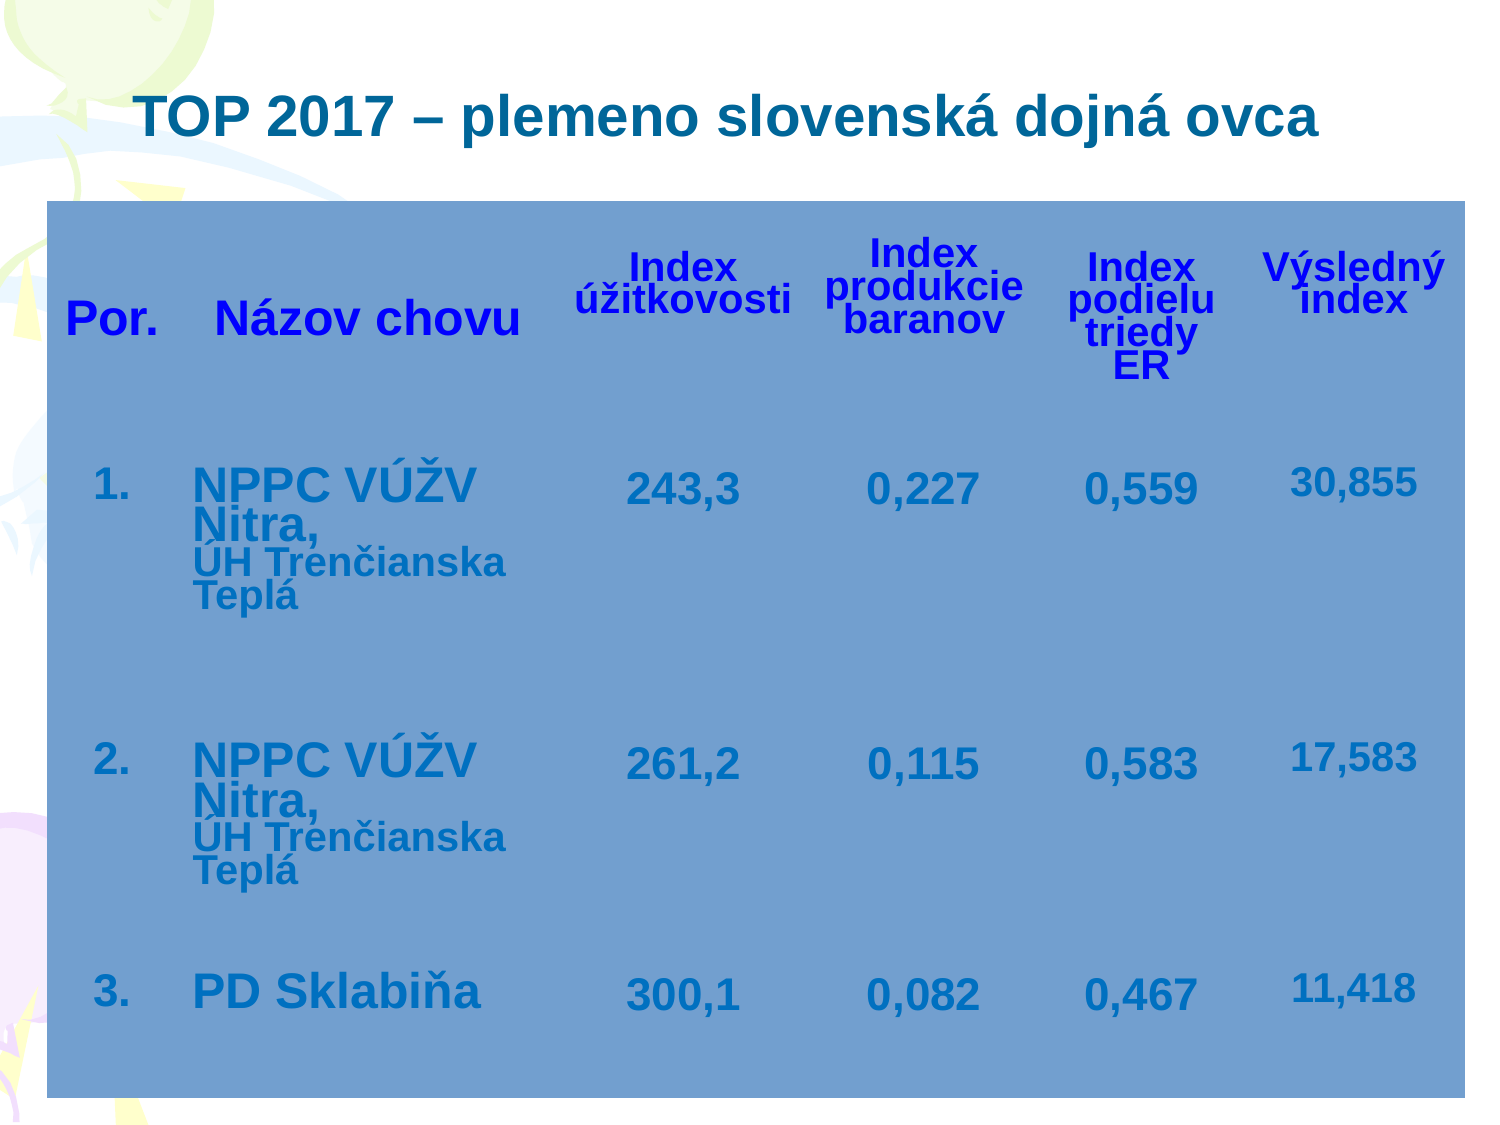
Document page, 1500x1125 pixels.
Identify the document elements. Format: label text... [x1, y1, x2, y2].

table_cell 0,082 [807, 914, 1041, 1098]
table_header Index produkcie baranov [807, 201, 1041, 408]
table_cell 0,115 [807, 683, 1041, 914]
table_cell 11,418 [1243, 914, 1465, 1098]
table_cell 3. [47, 914, 178, 1098]
table_cell NPPC VÚŽV Nitra, ÚH Trenčianska Teplá [178, 683, 559, 914]
table_cell 0,559 [1041, 408, 1243, 683]
table_cell 0,227 [807, 408, 1041, 683]
table_cell PD Sklabiňa [178, 914, 559, 1098]
table_cell 261,2 [559, 683, 807, 914]
table_header Názov chovu [178, 201, 559, 408]
table_header Index podielu triedy ER [1041, 201, 1243, 408]
table_cell NPPC VÚŽV Nitra, ÚH Trenčianska Teplá [178, 408, 559, 683]
table_cell 30,855 [1243, 408, 1465, 683]
table_cell 243,3 [559, 408, 807, 683]
table_cell 17,583 [1243, 683, 1465, 914]
table_cell 1. [47, 408, 178, 683]
table_cell 2. [47, 683, 178, 914]
table_header Index úžitkovosti [559, 201, 807, 408]
table_cell 0,467 [1041, 914, 1243, 1098]
table_header Výsledný index [1243, 201, 1465, 408]
text_box TOP 2017 – plemeno slovenská dojná ovca [117, 70, 1335, 156]
table_cell 300,1 [559, 914, 807, 1098]
table_header Por. [47, 201, 178, 408]
table_cell 0,583 [1041, 683, 1243, 914]
